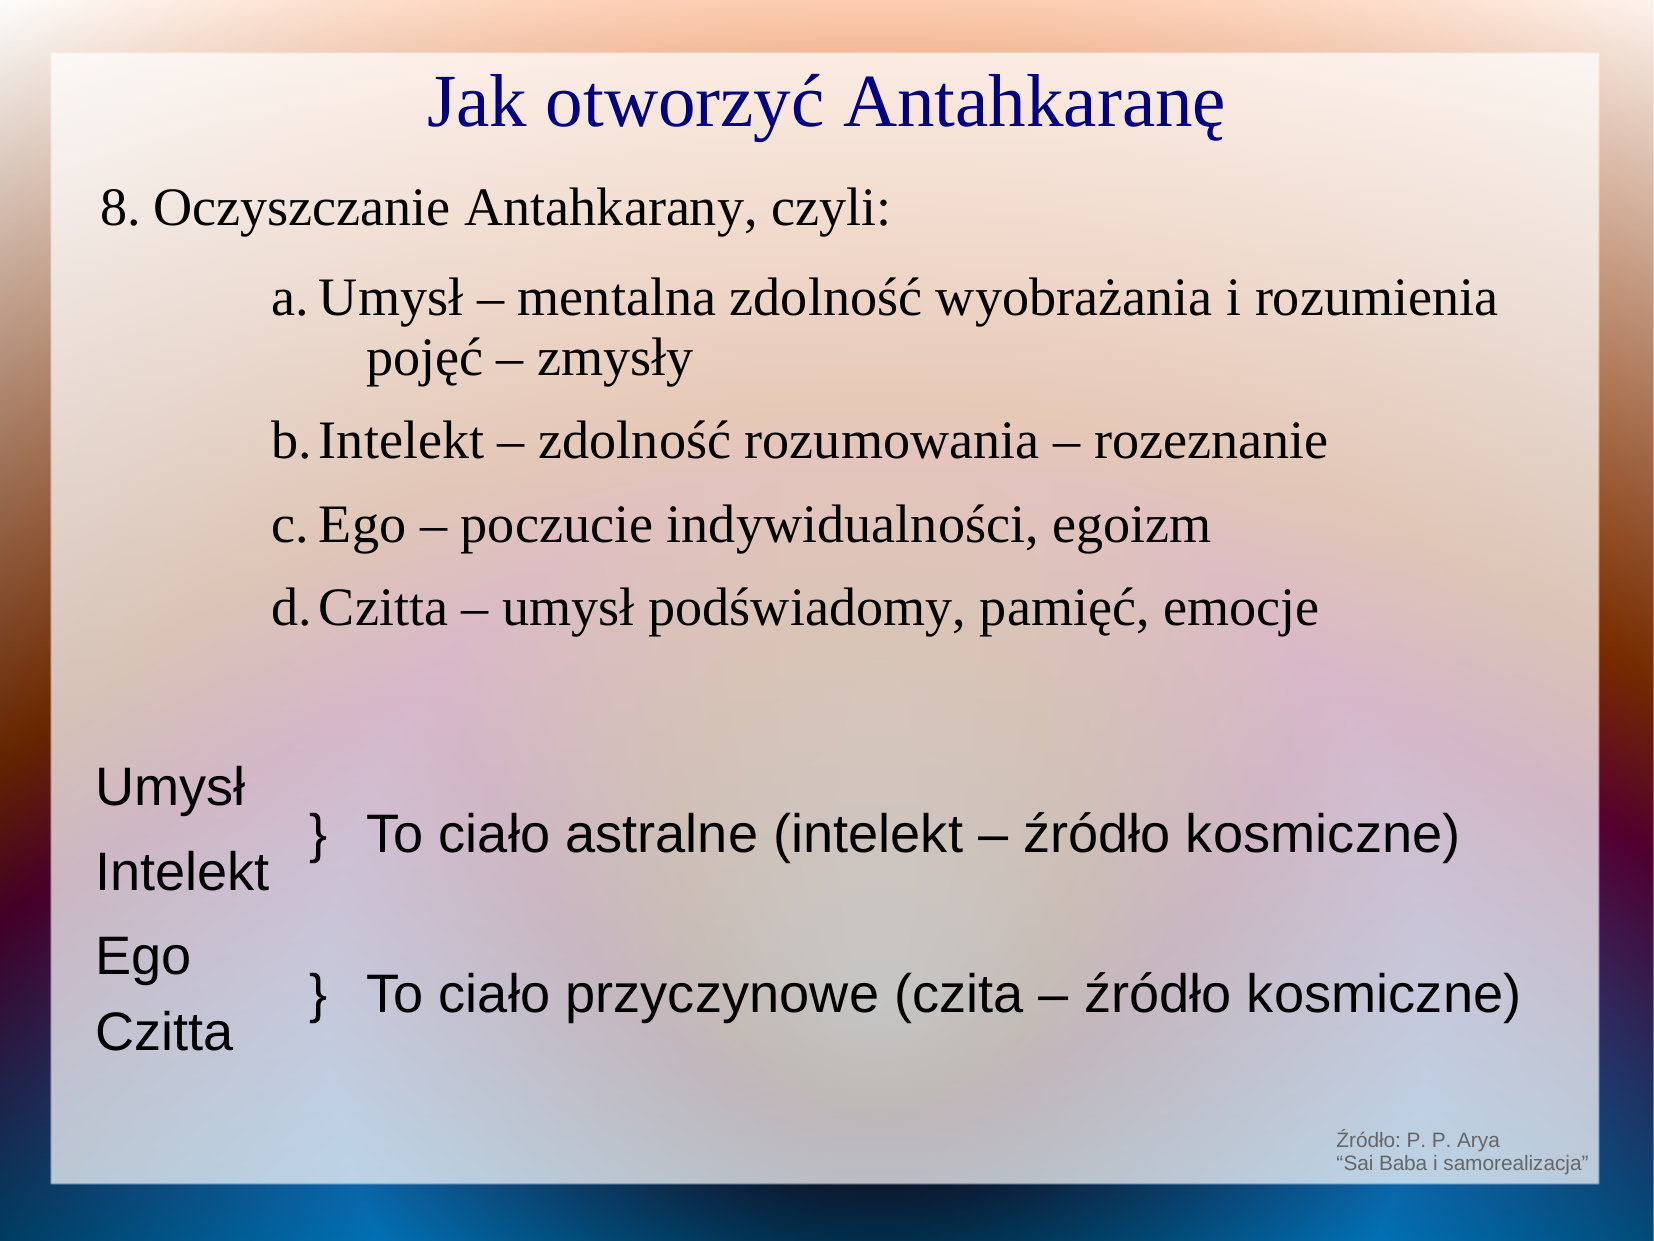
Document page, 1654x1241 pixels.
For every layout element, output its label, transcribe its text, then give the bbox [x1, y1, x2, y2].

table_header } [295, 749, 351, 918]
table_cell } [295, 918, 351, 1070]
table_header To ciało astralne (intelekt – źródło kosmiczne) [351, 749, 1565, 918]
table_cell Intelekt [80, 825, 295, 918]
picture [0, 0, 1654, 1241]
table_header Umysł [80, 749, 295, 825]
text_box Źródło: P. P. Arya “Sai Baba i samorealizacja” [1330, 1122, 1595, 1182]
title Jak otworzyć Antahkaranę [82, 55, 1571, 148]
table_cell Czitta [80, 994, 295, 1070]
table_cell Ego [80, 918, 295, 994]
table_cell To ciało przyczynowe (czita – źródło kosmiczne) [351, 918, 1565, 1070]
list Oczyszczanie Antahkarany, czyli: Umysł – mentalna zdolność wyobrażania i rozumienia pojęć – zmysły Intelekt – zdolność rozumowania – rozeznanie Ego – poczucie indywidualności, egoizm Czitta – umysł podświadomy, pamięć, emocje [82, 177, 1571, 1093]
